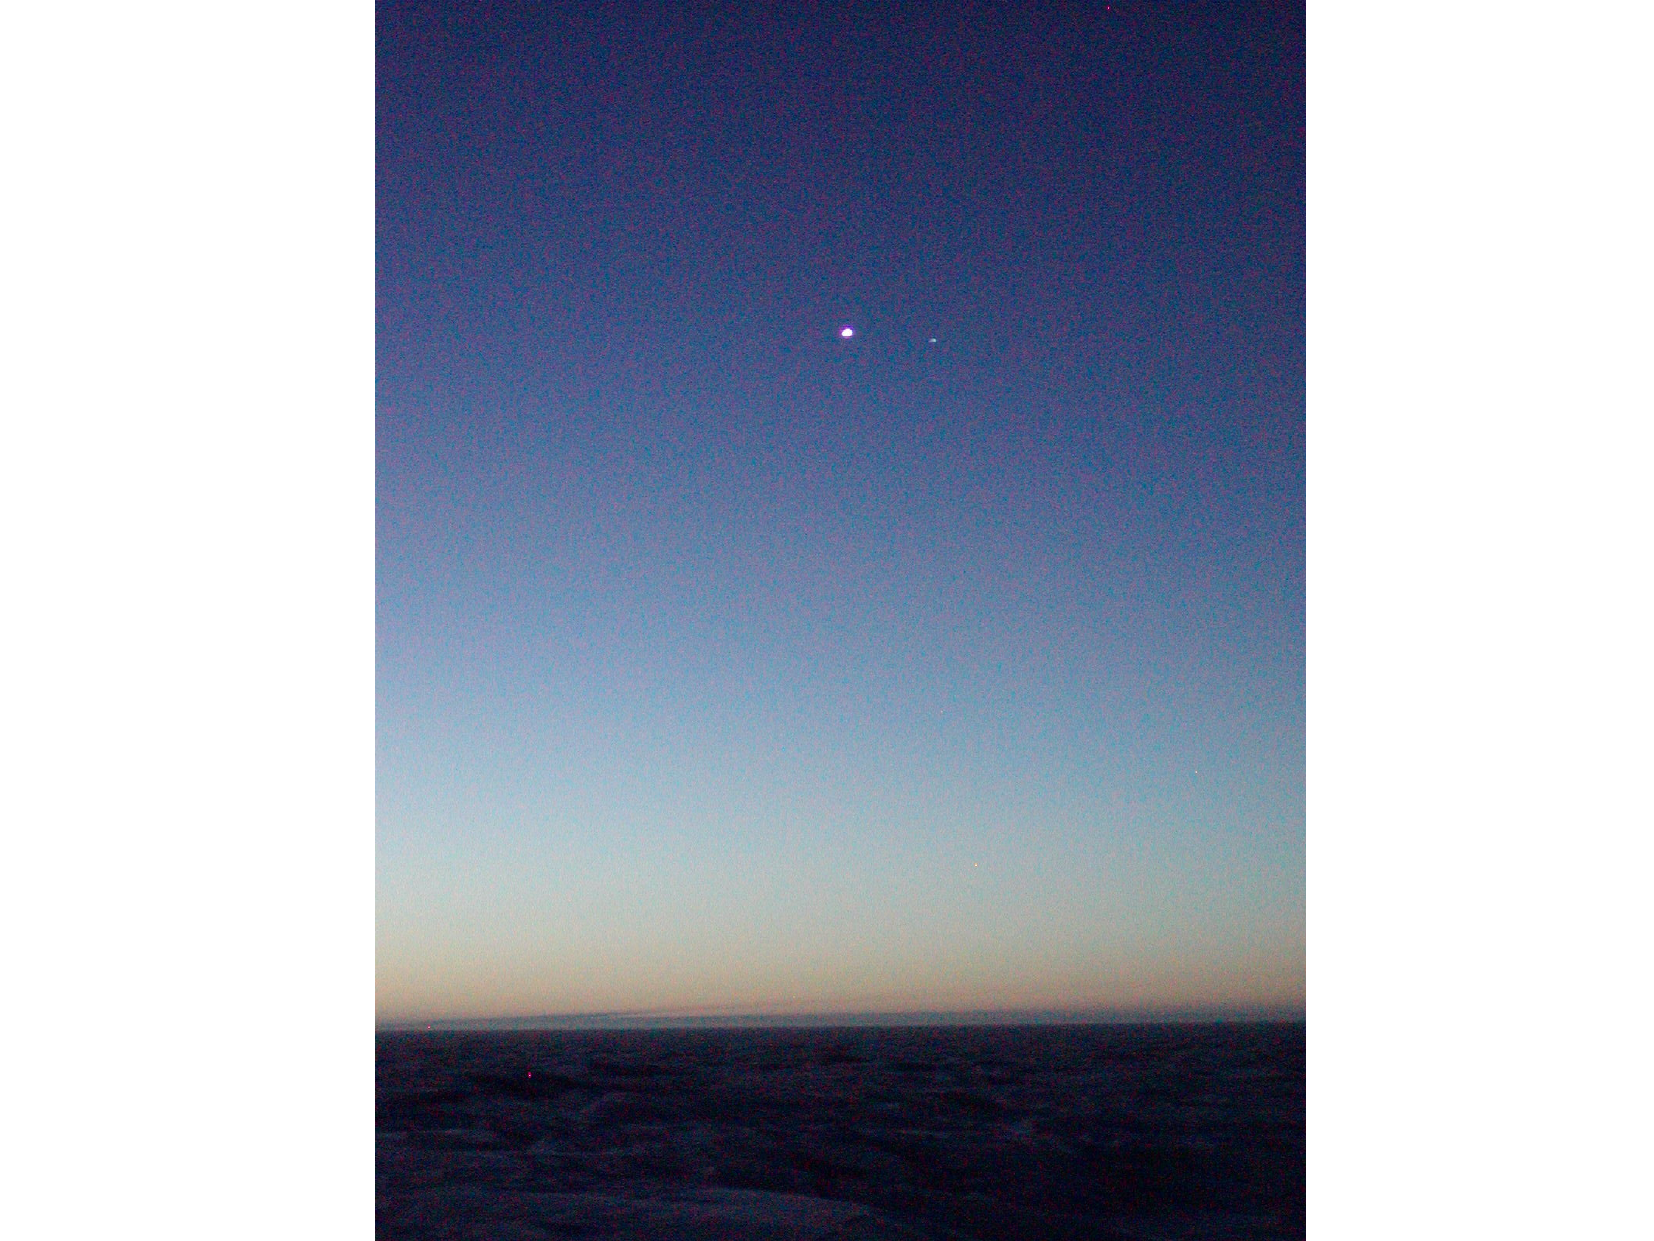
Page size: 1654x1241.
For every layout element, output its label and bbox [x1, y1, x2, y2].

picture [375, 0, 1306, 1241]
